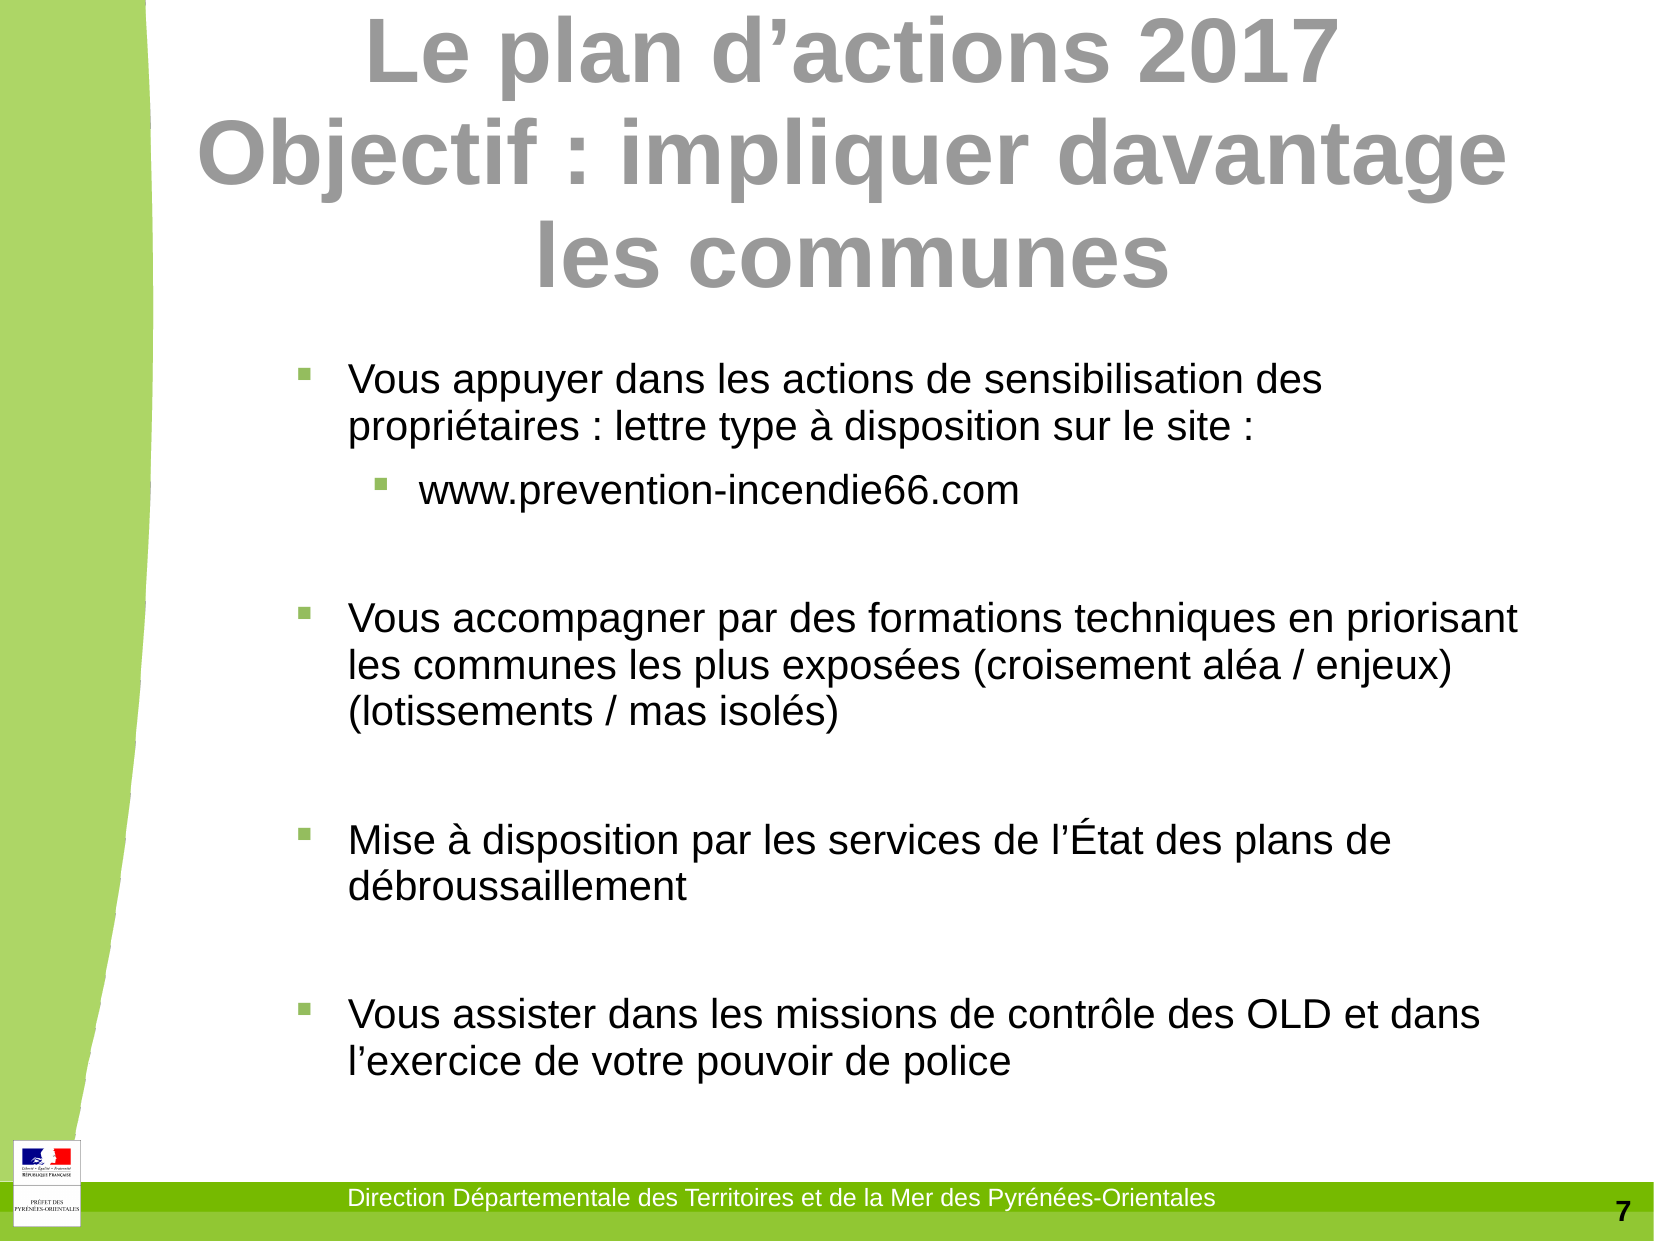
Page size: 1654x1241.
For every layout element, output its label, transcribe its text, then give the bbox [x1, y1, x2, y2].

title Le plan d’actions 2017 Objectif : impliquer davantage les communes [136, 0, 1571, 307]
picture [0, 0, 1654, 1241]
list Vous appuyer dans les actions de sensibilisation des propriétaires : lettre type à disposition sur le site : www.prevention-incendie66.com Vous accompagner par des formations techniques en priorisant les communes les plus exposées (croisement aléa / enjeux) (lotissements / mas isolés) Mise à disposition par les services de l’État des plans de débroussaillement Vous assister dans les missions de contrôle des OLD et dans l’exercice de votre pouvoir de police [206, 355, 1536, 1139]
